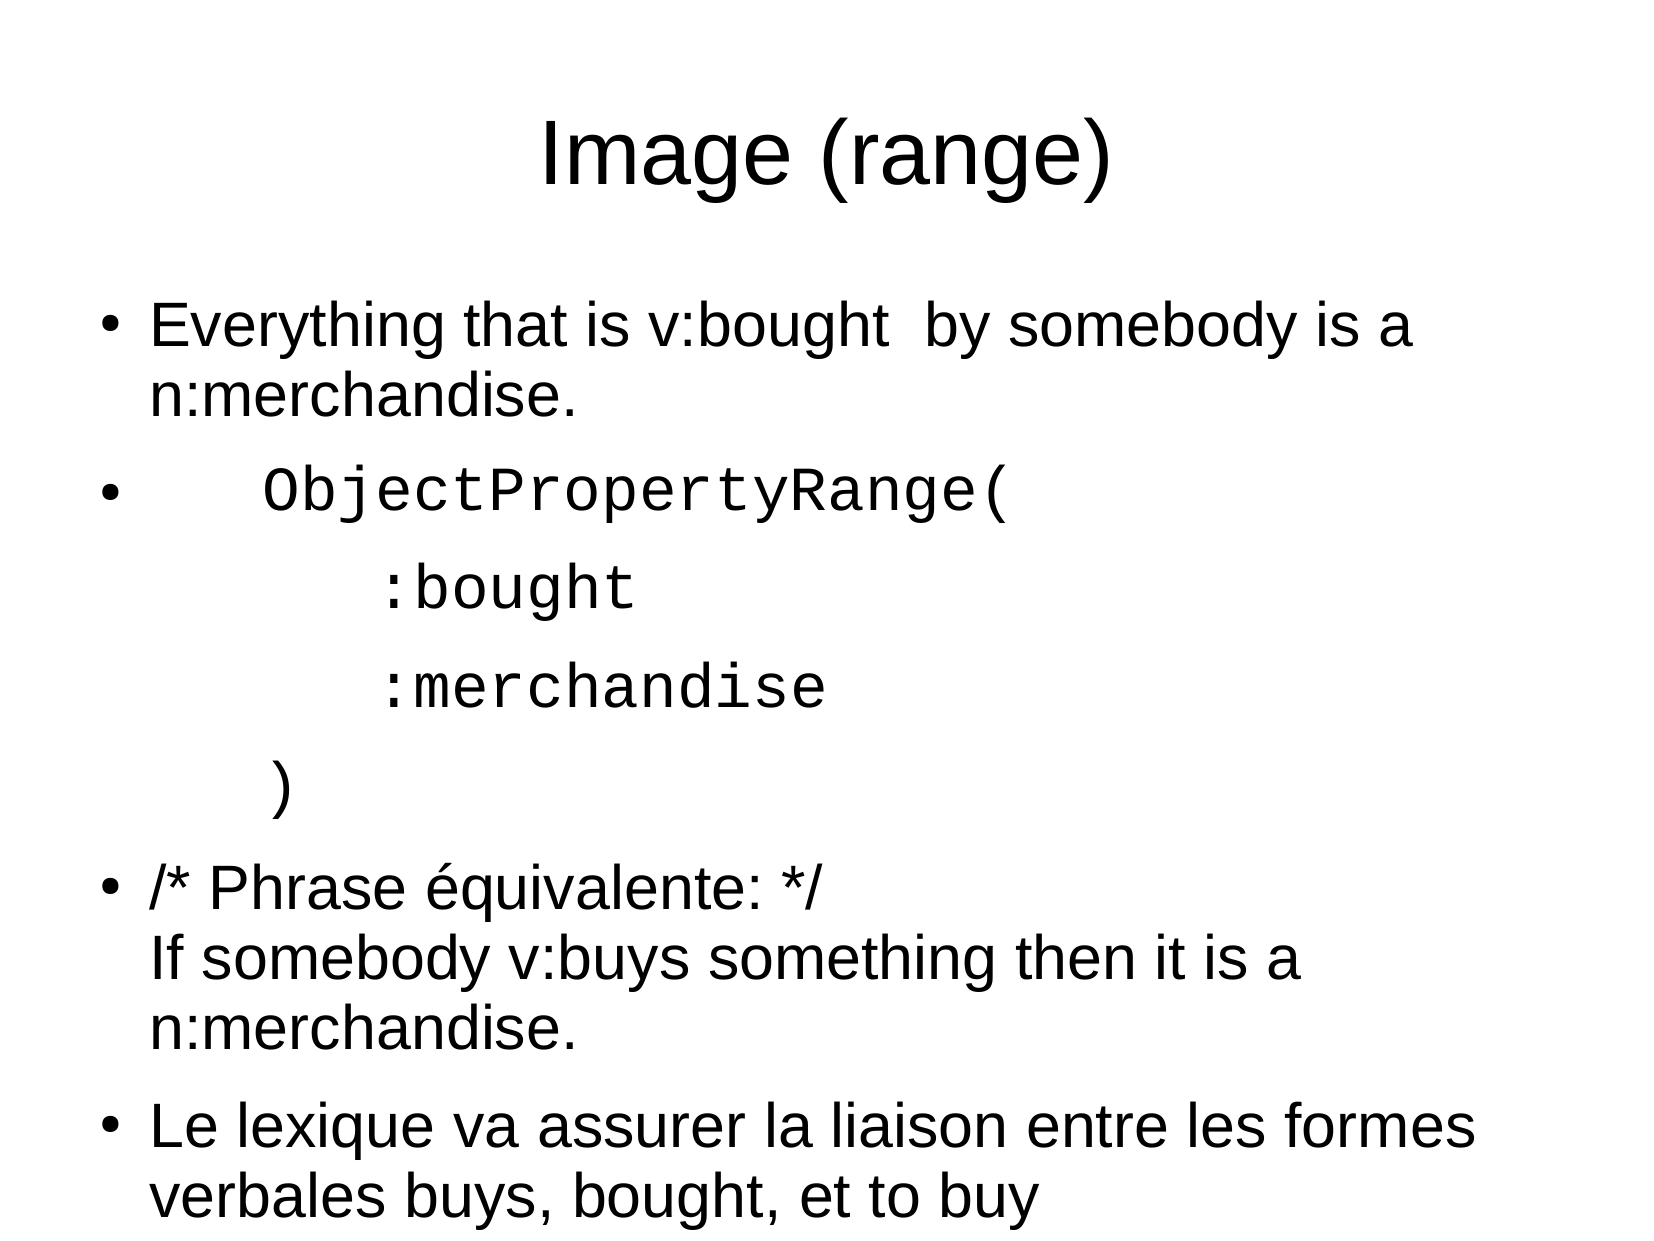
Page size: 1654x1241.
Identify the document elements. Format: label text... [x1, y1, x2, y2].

list Everything that is v:bought by somebody is a n:merchandise. ObjectPropertyRange( :bought :merchandise ) /* Phrase équivalente: */ If somebody v:buys something then it is a n:merchandise. Le lexique va assurer la liaison entre les formes verbales buys, bought, et to buy [82, 290, 1595, 1241]
title Image (range) [82, 49, 1571, 257]
